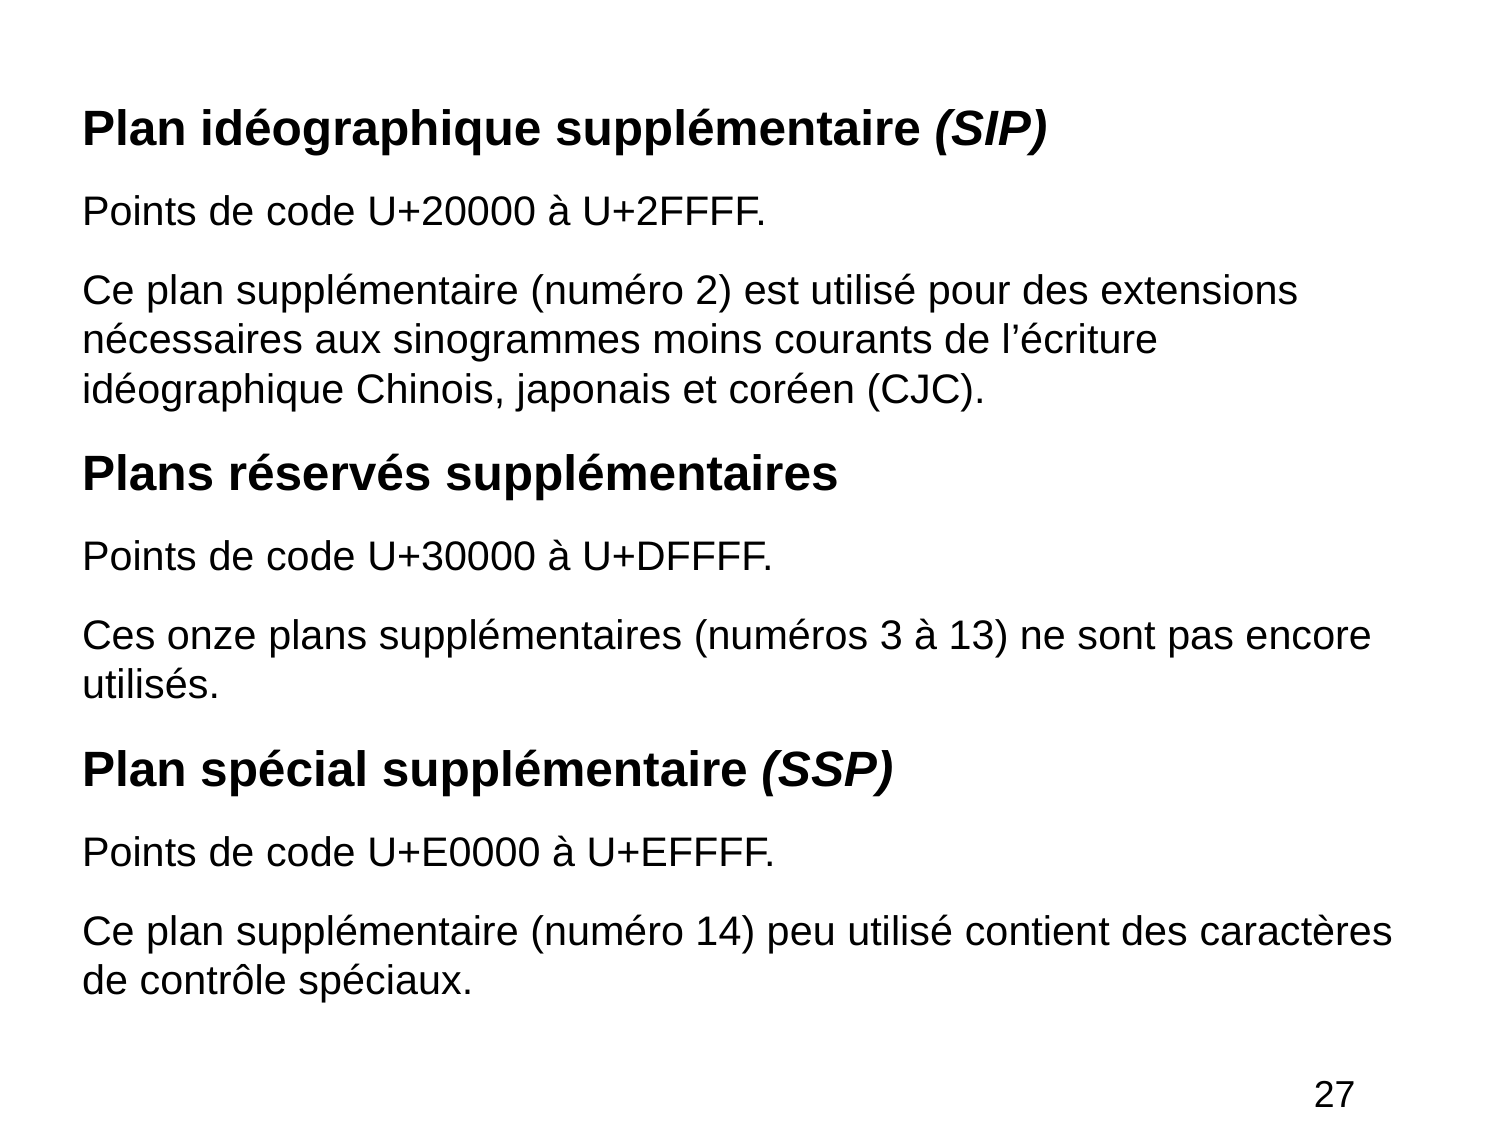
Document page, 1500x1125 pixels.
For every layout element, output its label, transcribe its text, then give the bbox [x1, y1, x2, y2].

list Plan idéographique supplémentaire (SIP) Points de code U+20000 à U+2FFFF. Ce plan supplémentaire (numéro 2) est utilisé pour des extensions nécessaires aux sinogrammes moins courants de l’écriture idéographique Chinois, japonais et coréen (CJC). Plans réservés supplémentaires Points de code U+30000 à U+DFFFF. Ces onze plans supplémentaires (numéros 3 à 13) ne sont pas encore utilisés. Plan spécial supplémentaire (SSP) Points de code U+E0000 à U+EFFFF. Ce plan supplémentaire (numéro 14) peu utilisé contient des caractères de contrôle spéciaux. [67, 88, 1418, 1020]
